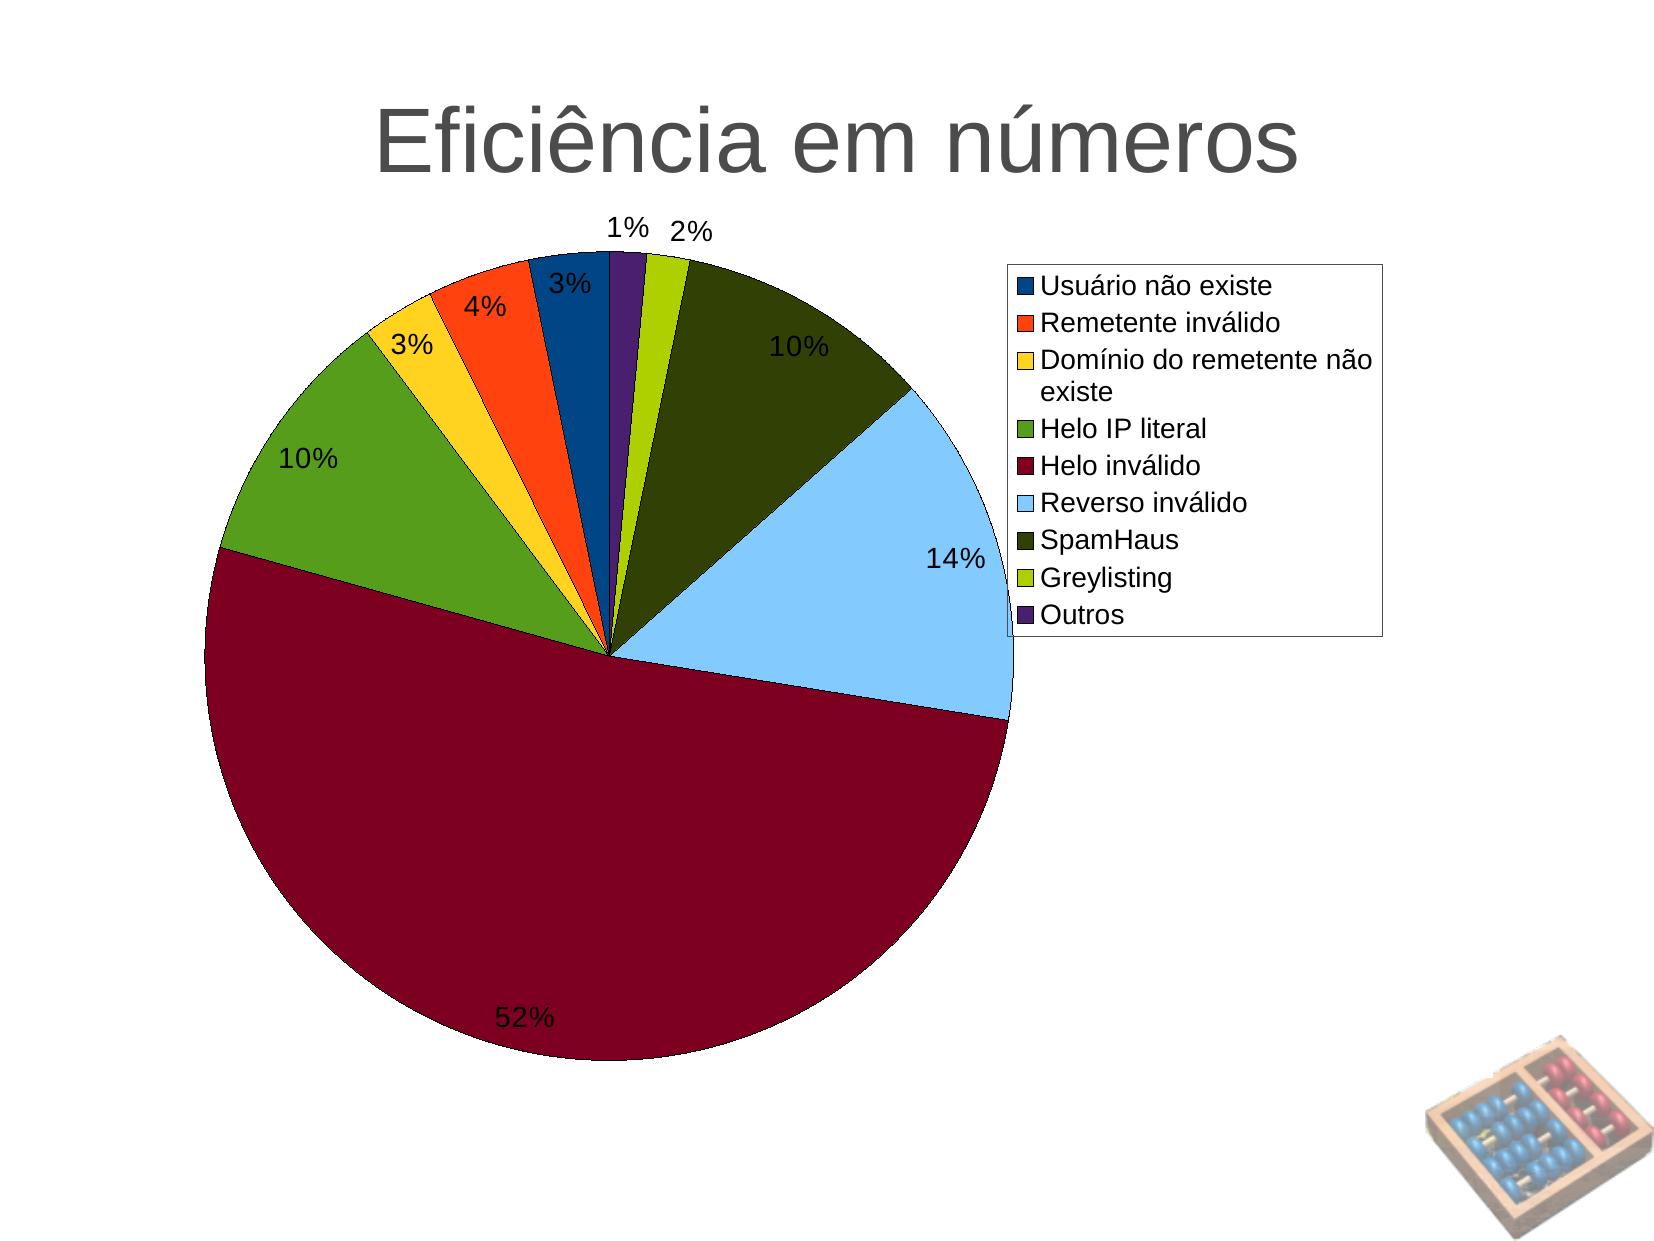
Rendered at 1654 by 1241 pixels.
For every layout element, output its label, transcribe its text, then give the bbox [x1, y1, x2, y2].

title Eficiência em números [75, 44, 1601, 238]
chart [112, 192, 1493, 1079]
